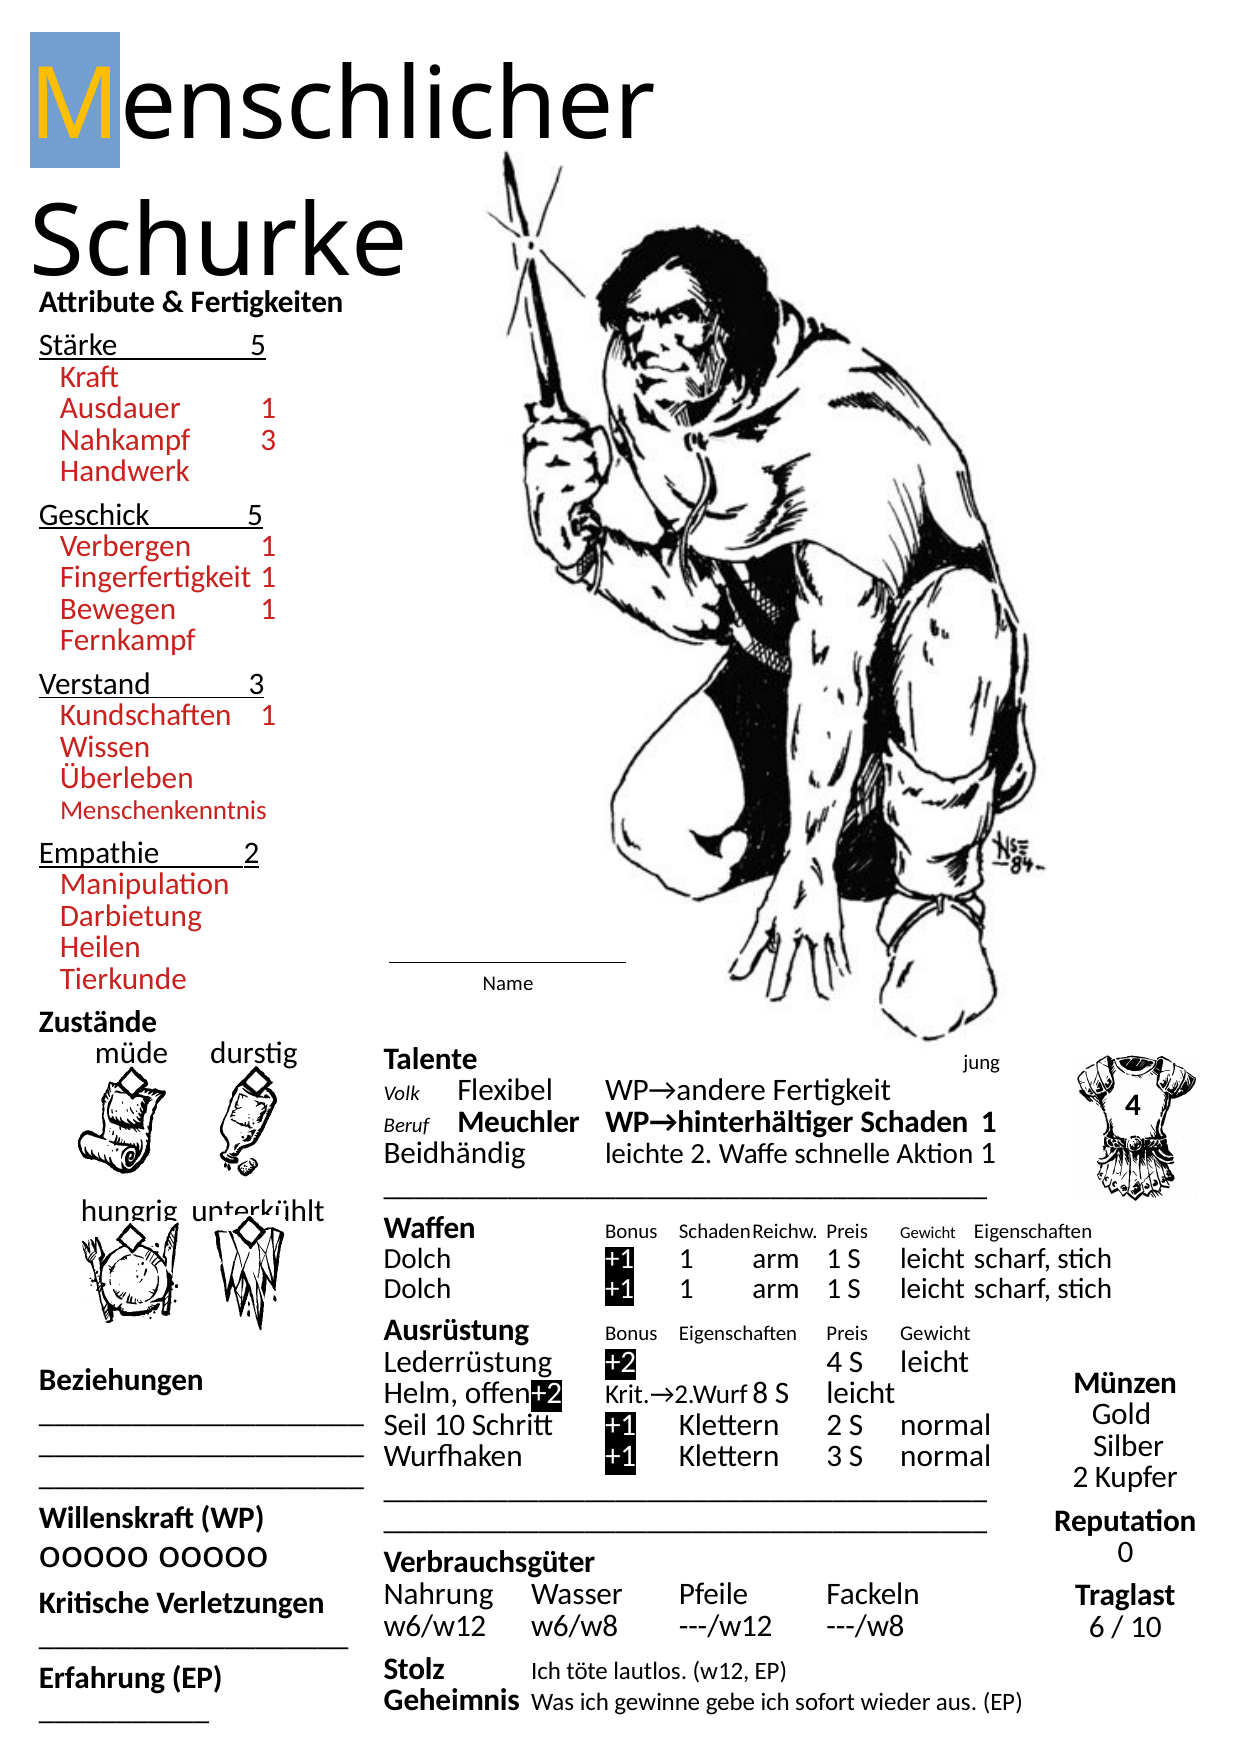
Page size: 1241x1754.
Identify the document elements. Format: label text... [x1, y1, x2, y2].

text_box Talente jung Volk Flexibel WP→andere Fertigkeit Beruf Meuchler WP→hinterhältiger Schaden 1 Beidhändig leichte 2. Waffe schnelle Aktion 1 _______________________________________ Waffen Bonus Schaden Reichw. Preis Gewicht Eigenschaften Dolch +1 1 arm 1 S leicht scharf, stich Dolch +1 1 arm 1 S leicht scharf, stich Ausrüstung Bonus Eigenschaften Preis Gewicht Lederrüstung +2 4 S leicht Helm, offen +2 Krit.→2.Wurf 8 S leicht Seil 10 Schritt +1 Klettern 2 S normal Wurfhaken +1 Klettern 3 S normal _______________________________________ _______________________________________ Verbrauchsgüter Nahrung Wasser Pfeile Fackeln w6/w12 w6/w8 ---/w12 ---/w8 Stolz Ich töte lautlos. (w12, EP) Geheimnis Was ich gewinne gebe ich sofort wieder aus. (EP) [381, 1038, 1136, 1723]
picture [1077, 1055, 1196, 1084]
picture [219, 1066, 278, 1177]
text_box Münzen Gold Silber 2 Kupfer Reputation 0 Traglast 6 / 10 [1037, 1362, 1213, 1651]
text_box 4 [1030, 1084, 1236, 1131]
picture [483, 139, 1051, 1038]
text_box Name [467, 967, 548, 1004]
text_box Attribute & Fertigkeiten Stärke 5 Kraft Ausdauer 1 Nahkampf 3 Handwerk Geschick 5 Verbergen 1 Fingerfertigkeit 1 Bewegen 1 Fernkampf Verstand 3 Kundschaften 1 Wissen Überleben Menschenkenntnis Empathie 2 Manipulation Darbietung Heilen Tierkunde Zustände müde durstig hungrig unterkühlt Beziehungen _____________________ _____________________ _____________________ Willenskraft (WP) ooooo ooooo Kritische Verletzungen ____________________ Erfahrung (EP) ___________ [24, 281, 381, 1726]
picture [213, 1215, 285, 1331]
picture [81, 1221, 179, 1323]
picture [1077, 1131, 1196, 1201]
picture [77, 1066, 166, 1174]
text_box Menschlicher Schurke [14, 24, 646, 274]
